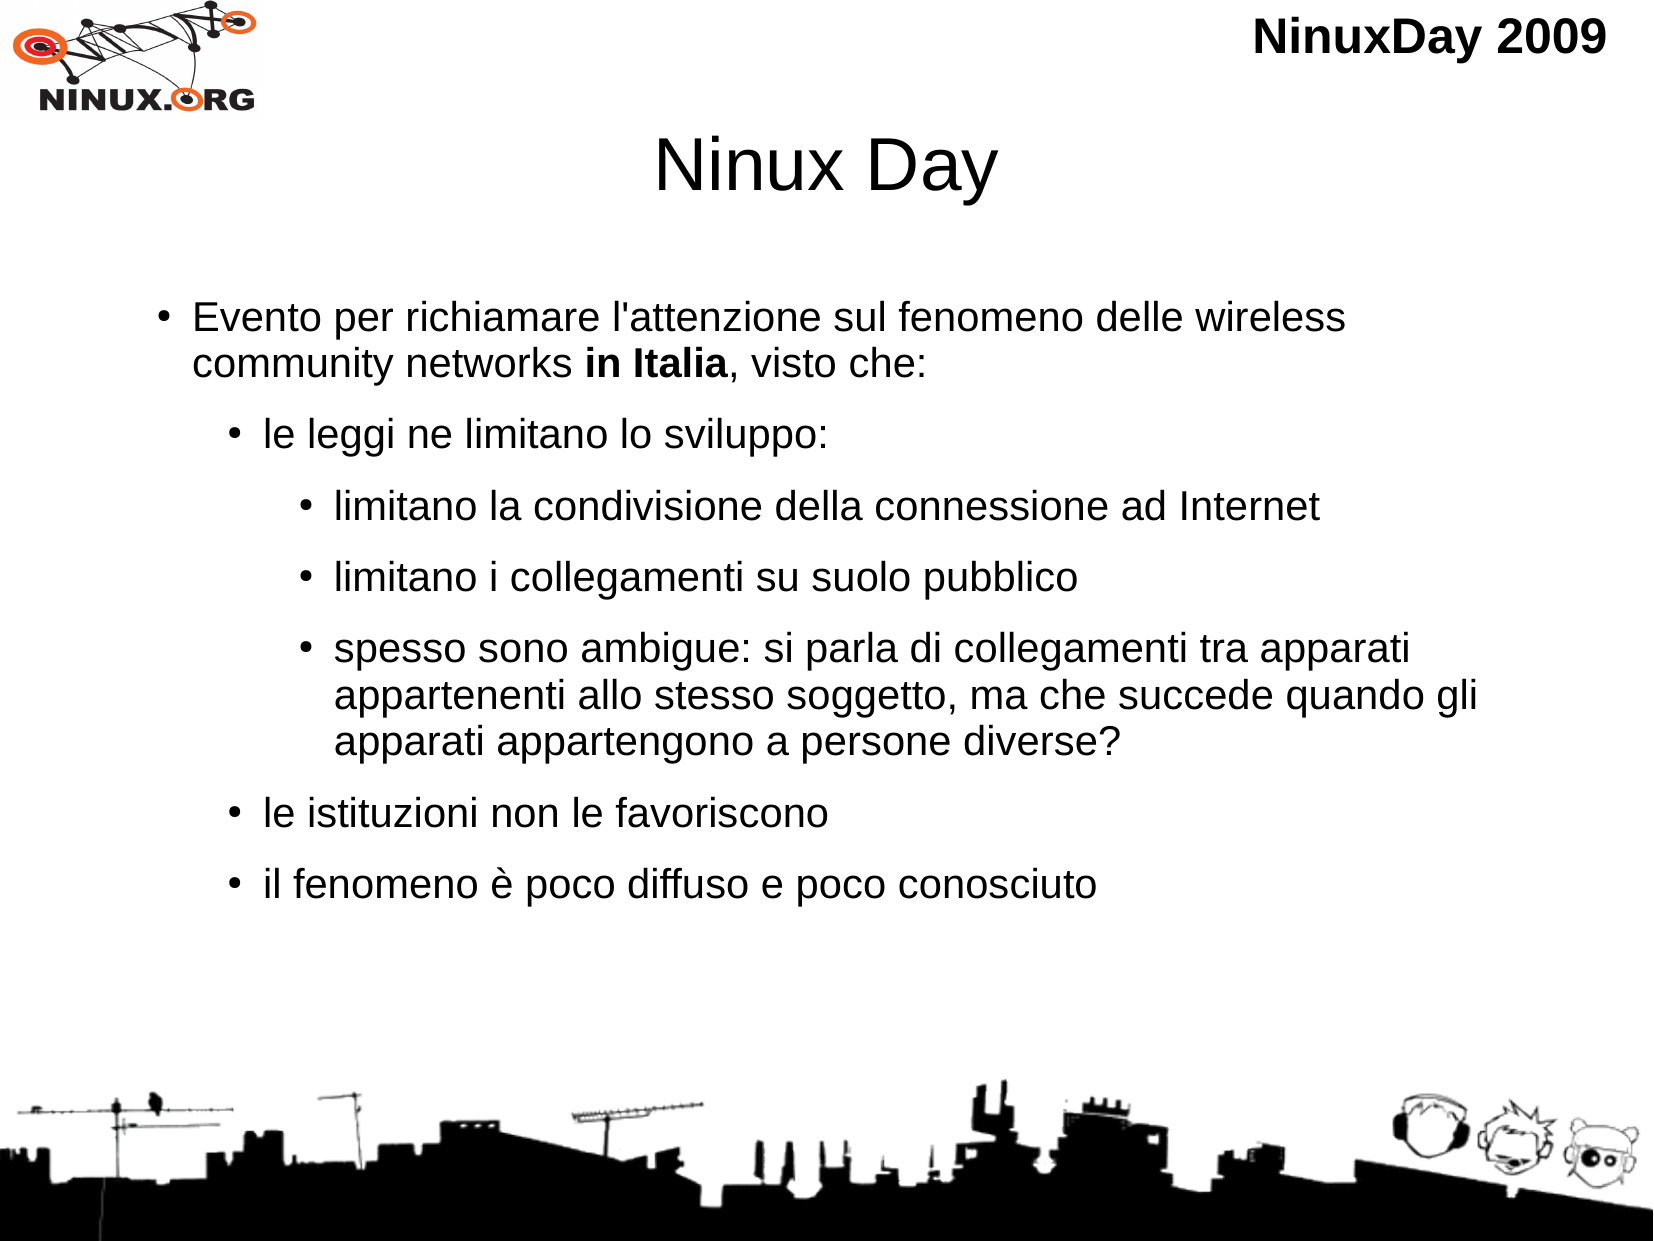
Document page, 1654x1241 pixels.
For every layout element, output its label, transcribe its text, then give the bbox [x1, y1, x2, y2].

picture [0, 1078, 1653, 1241]
text_box Evento per richiamare l'attenzione sul fenomeno delle wireless community networks in Italia, visto che: le leggi ne limitano lo sviluppo: limitano la condivisione della connessione ad Internet limitano i collegamenti su suolo pubblico spesso sono ambigue: si parla di collegamenti tra apparati appartenenti allo stesso soggetto, ma che succede quando gli apparati appartengono a persone diverse? le istituzioni non le favoriscono il fenomeno è poco diffuso e poco conosciuto [71, 286, 1497, 1078]
picture [0, 0, 264, 119]
title Ninux Day [82, 61, 1571, 269]
text_box NinuxDay 2009 [1237, 0, 1650, 80]
